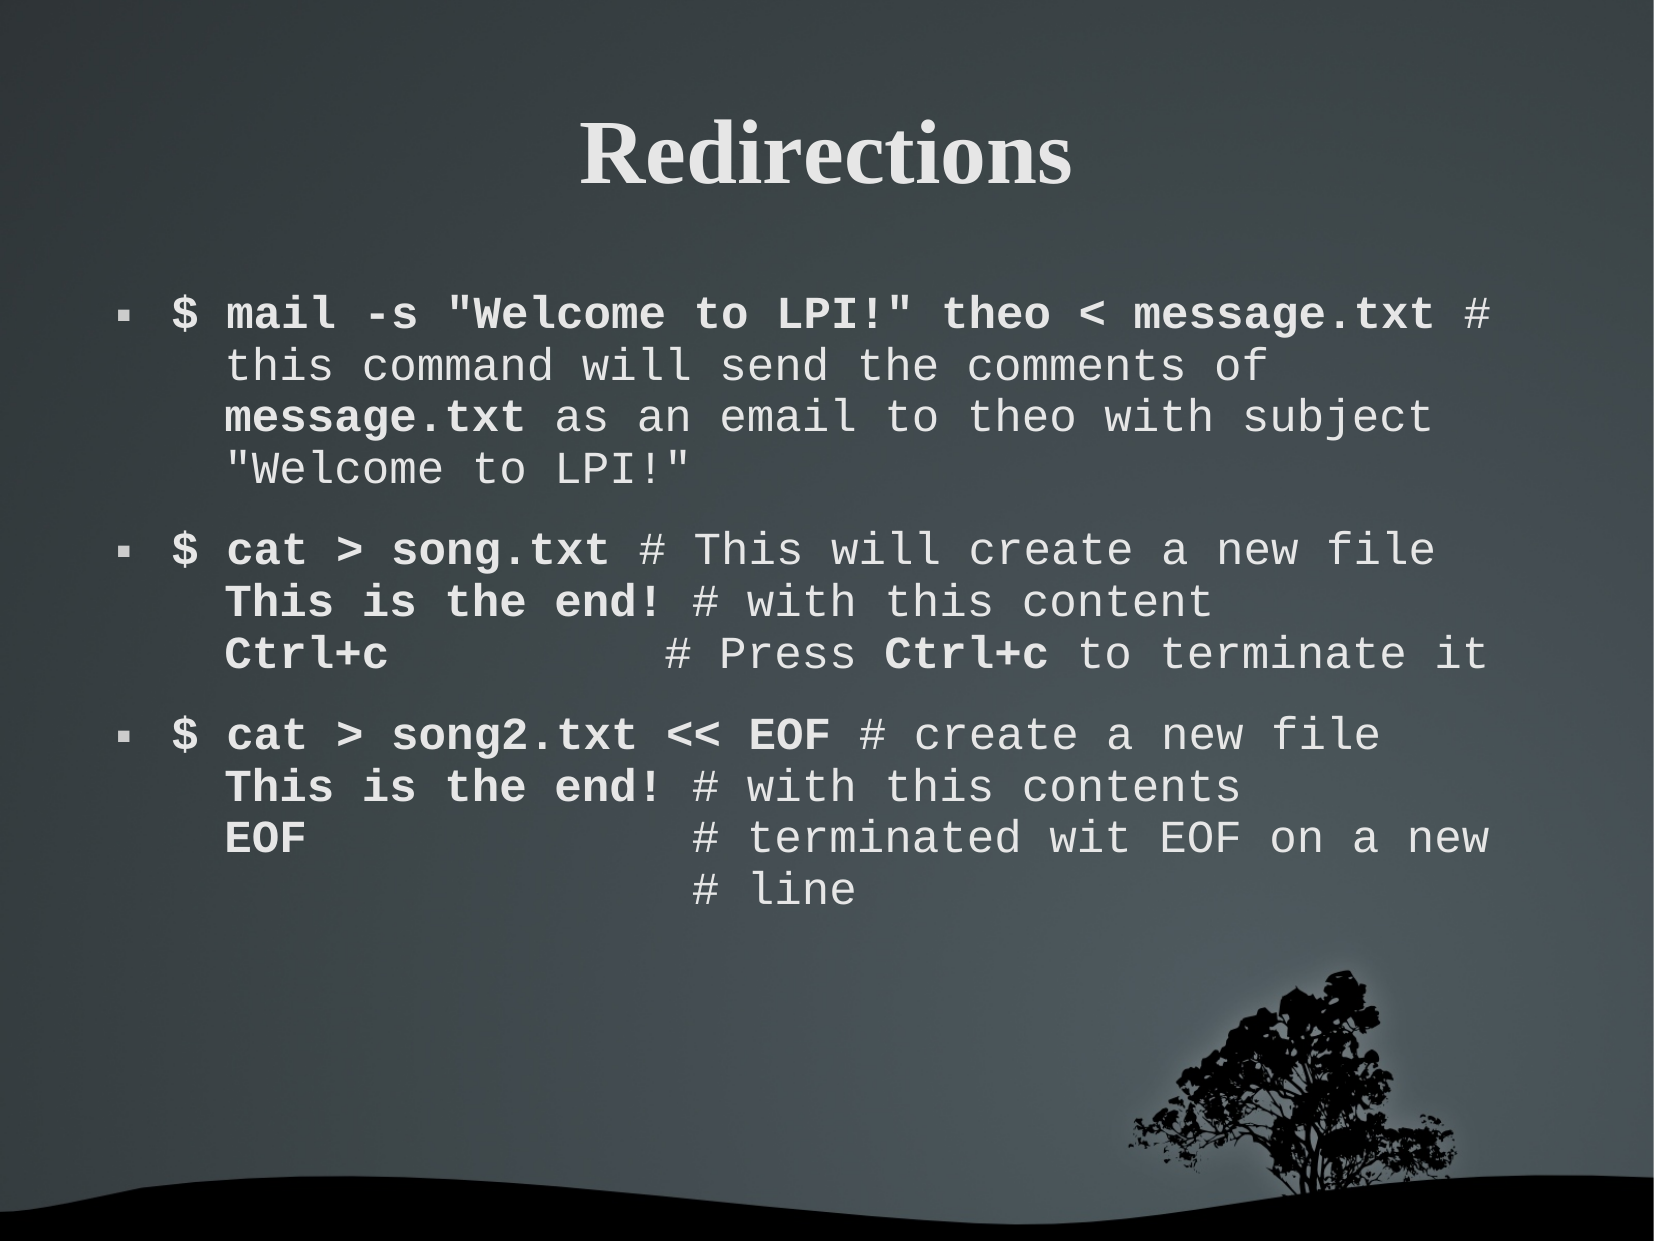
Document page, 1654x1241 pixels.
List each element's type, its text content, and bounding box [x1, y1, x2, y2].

title Redirections [82, 49, 1572, 257]
picture [0, 0, 1654, 1241]
list $ mail -s "Welcome to LPI!" theo < message.txt # this command will send the comments of message.txt as an email to theo with subject "Welcome to LPI!" $ cat > song.txt # This will create a new file This is the end! # with this content Ctrl+c # Press Ctrl+c to terminate it $ cat > song2.txt << EOF # create a new file This is the end! # with this contents EOF # terminated wit EOF on a new # line [82, 290, 1571, 1209]
